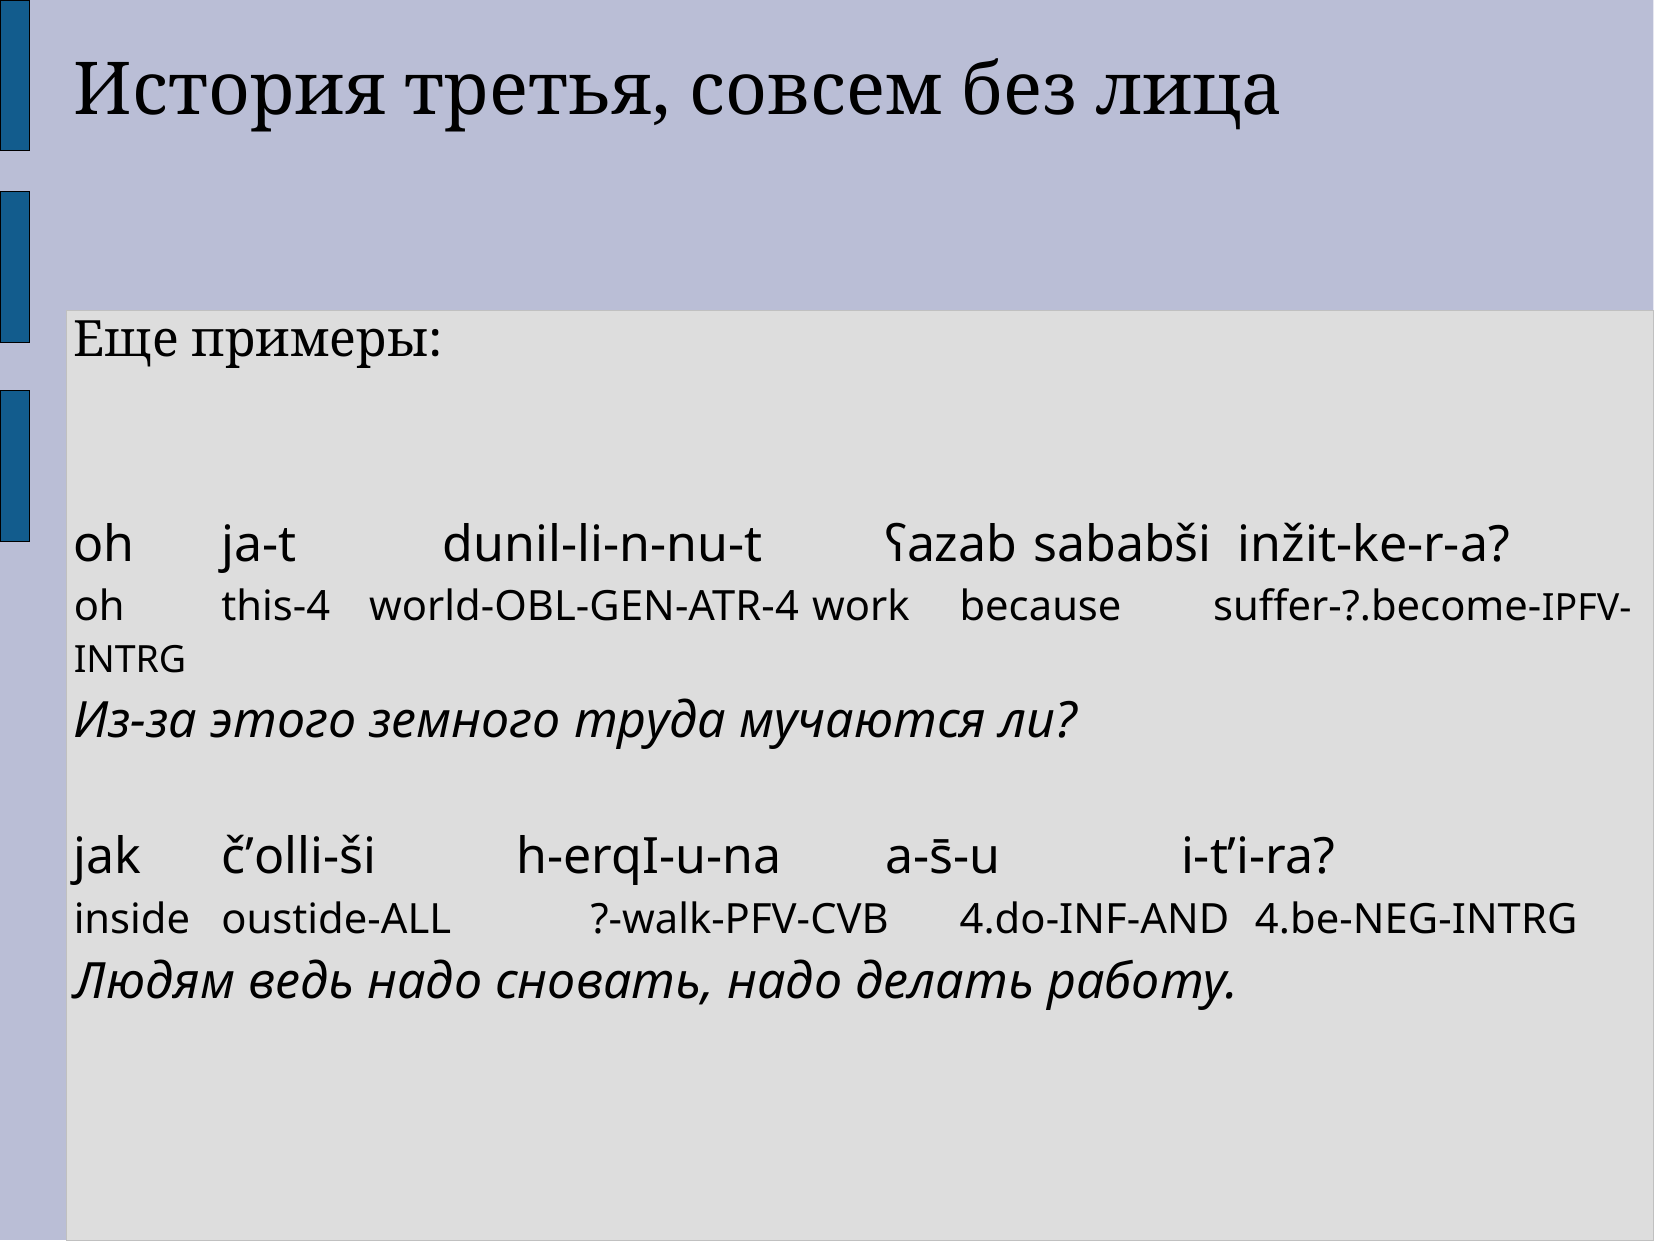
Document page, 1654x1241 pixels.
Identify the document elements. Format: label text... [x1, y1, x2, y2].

text_box Еще примеры: oh ja-t dunil-li-n-nu-t ʕazab sababši inžit-ke-r-a? oh this-4 world-OBL-GEN-ATR-4 work because suffer-?.become-IPFV-INTRG Из-за этого земного труда мучаются ли? jak čʼolli-ši h-erqӀ-u-na a-s̄-u i-tʼi-ra? inside oustide-ALL ?-walk-PFV-CVB 4.do-INF-AND 4.be-NEG-INTRG Людям ведь надо сновать, надо делать работу. [59, 295, 1654, 1057]
text_box История третья, совсем без лица [58, 29, 1654, 143]
